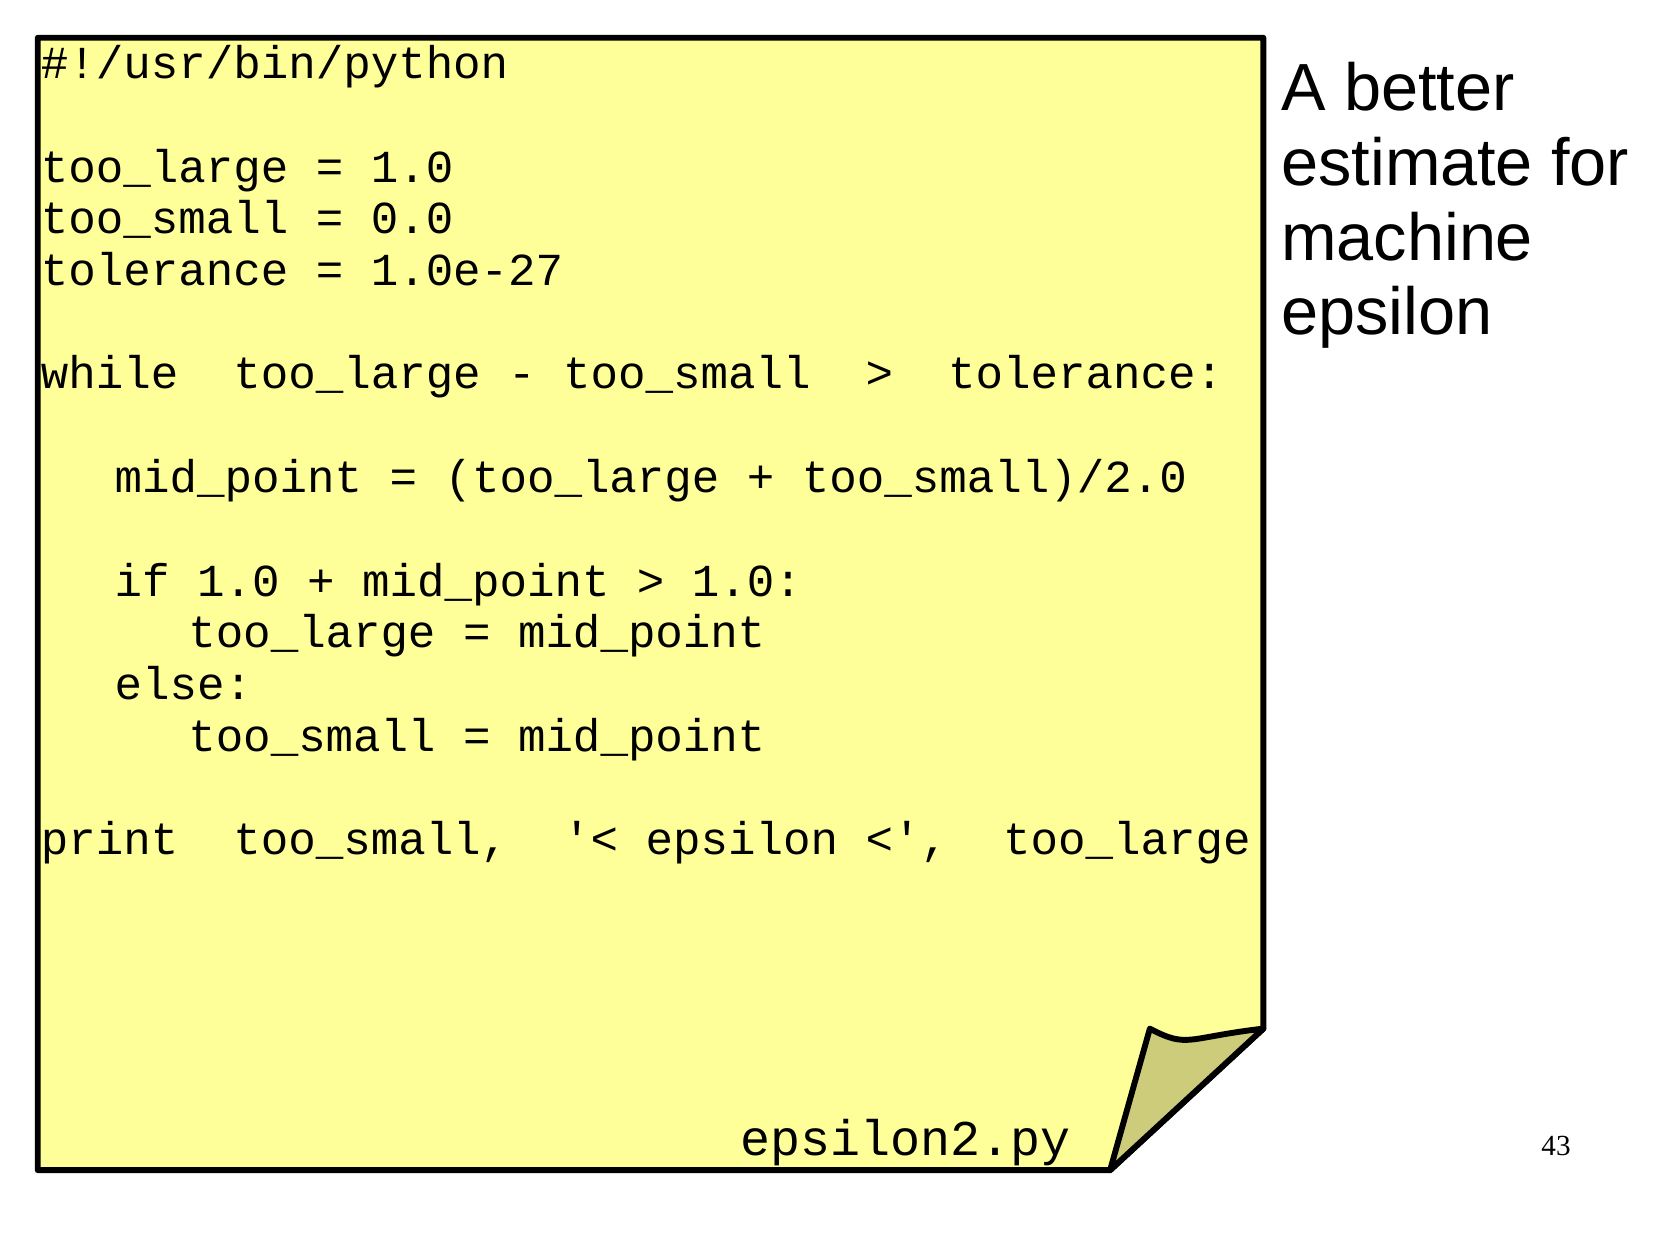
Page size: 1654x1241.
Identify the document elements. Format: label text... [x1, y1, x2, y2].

text_box write [1110, 1028, 1264, 1171]
text_box epsilon2.py [737, 1111, 1074, 1171]
text_box #!/usr/bin/python too_large = 1.0 too_small = 0.0 tolerance = 1.0e-27 while too_large - too_small > tolerance: mid_point = (too_large + too_small)/2.0 if 1.0 + mid_point > 1.0: too_large = mid_point else: too_small = mid_point print too_small, '< epsilon <', too_large [37, 37, 1264, 1171]
text_box A better estimate for machine epsilon [1264, 39, 1648, 360]
